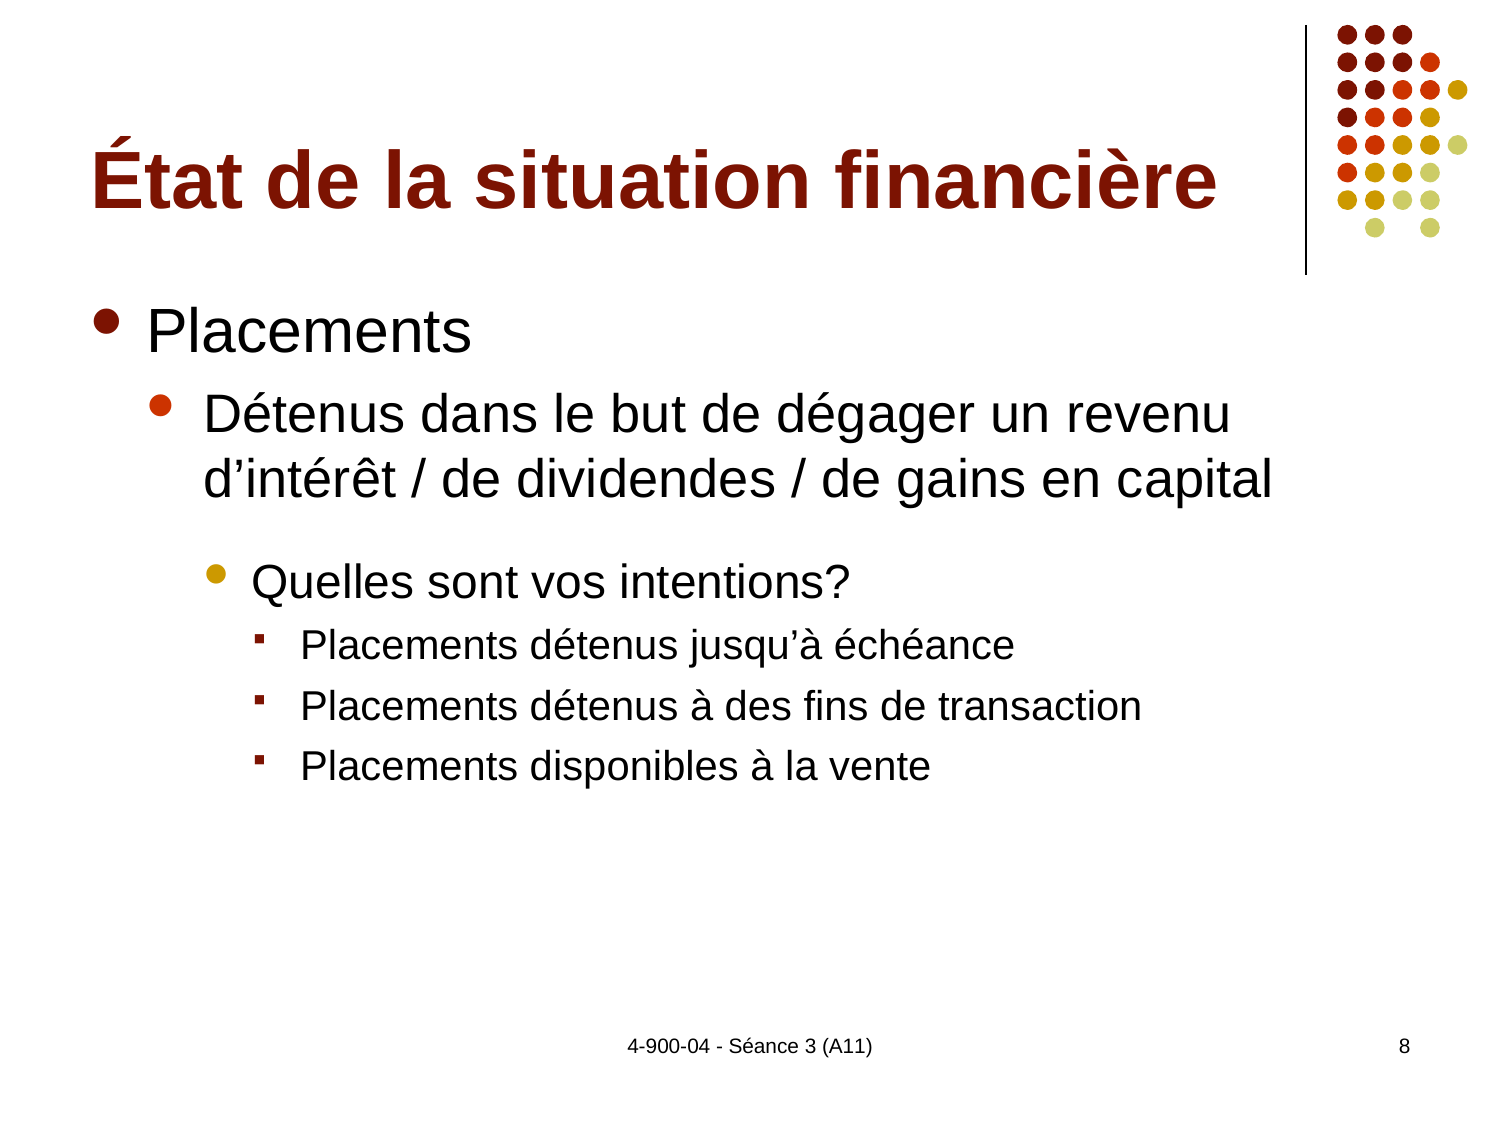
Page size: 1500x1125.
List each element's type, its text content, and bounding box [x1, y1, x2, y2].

title État de la situation financière [74, 20, 1313, 233]
text_box 4-900-04 - Séance 3 (A11) [512, 1025, 988, 1101]
list Placements Détenus dans le but de dégager un revenu d’intérêt / de dividendes / de gains en capital Quelles sont vos intentions? Placements détenus jusqu’à échéance Placements détenus à des fins de transaction Placements disponibles à la vente [75, 282, 1426, 1006]
text_box <numéro> [1074, 1025, 1426, 1101]
